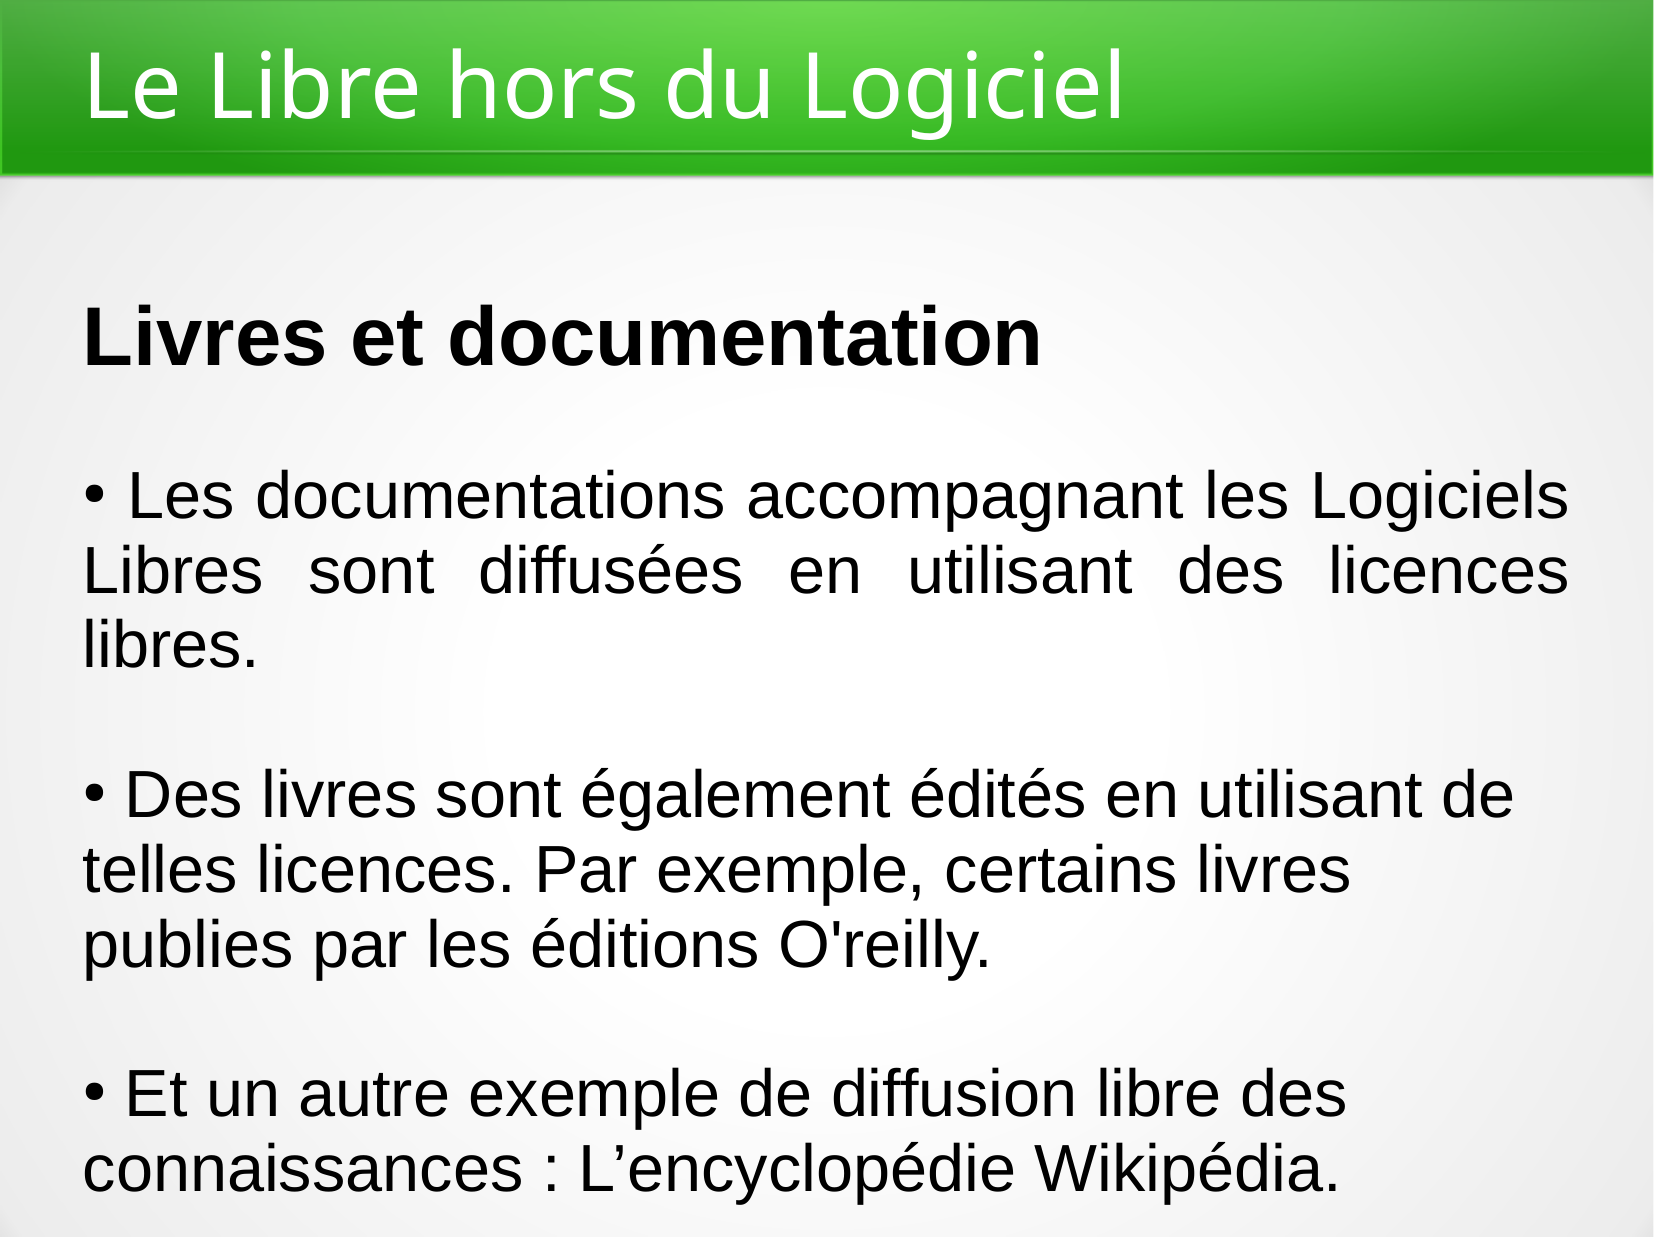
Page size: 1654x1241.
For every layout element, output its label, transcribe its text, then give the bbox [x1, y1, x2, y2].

title Le Libre hors du Logiciel [82, 11, 1571, 154]
subtitle Livres et documentation Les documentations accompagnant les Logiciels Libres sont diffusées en utilisant des licences libres. Des livres sont également édités en utilisant de telles licences. Par exemple, certains livres publies par les éditions O'reilly. Et un autre exemple de diffusion libre des connaissances : L’encyclopédie Wikipédia. [82, 290, 1571, 1206]
picture [0, 0, 1654, 1237]
